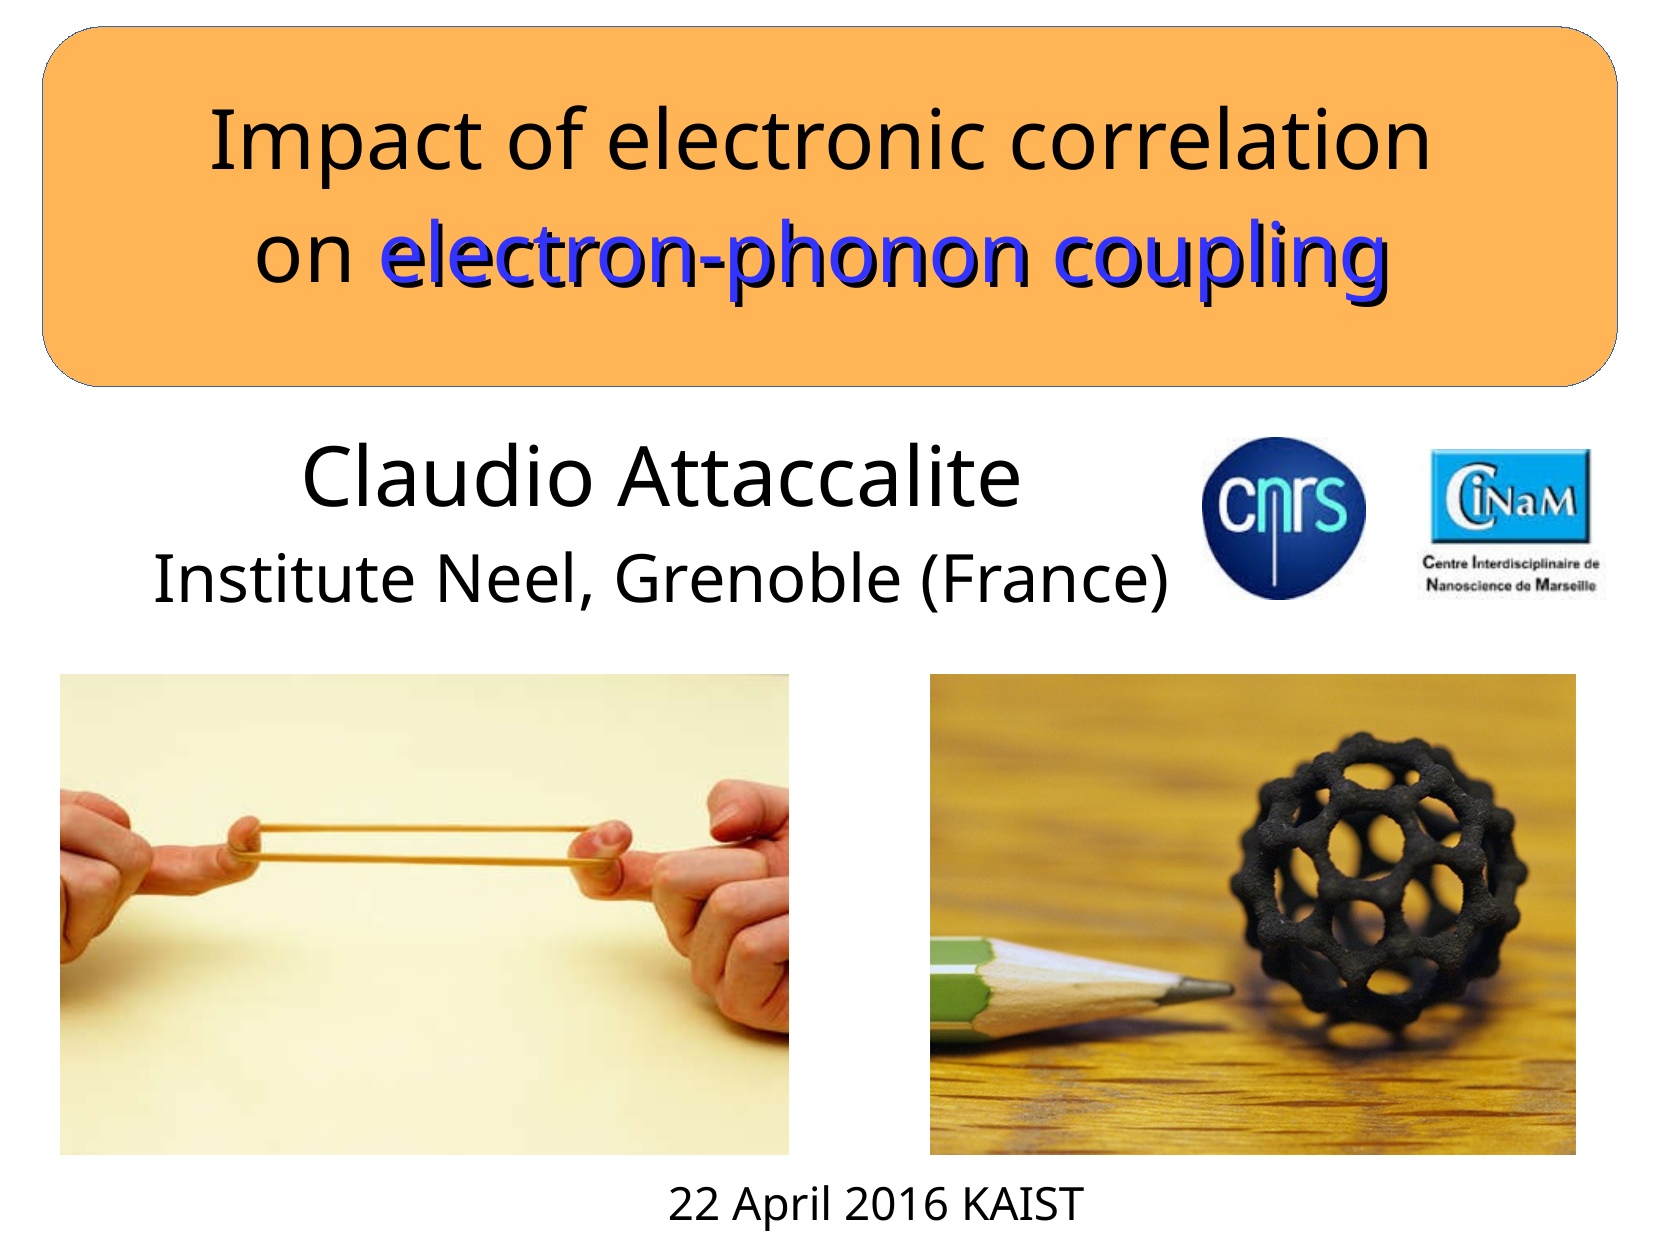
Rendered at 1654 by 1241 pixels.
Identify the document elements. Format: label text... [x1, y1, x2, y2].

picture [930, 674, 1576, 1156]
text_box Claudio Attaccalite Institute Neel, Grenoble (France) [47, 429, 1278, 611]
picture [1417, 449, 1606, 600]
title Impact of electronic correlation on electron-phonon coupling [33, 59, 1612, 329]
text_box [42, 62, 1618, 387]
text_box [49, 26, 1611, 59]
text_box 22 April 2016 KAIST [486, 1167, 1267, 1239]
picture [60, 674, 789, 1156]
picture [1202, 437, 1366, 601]
